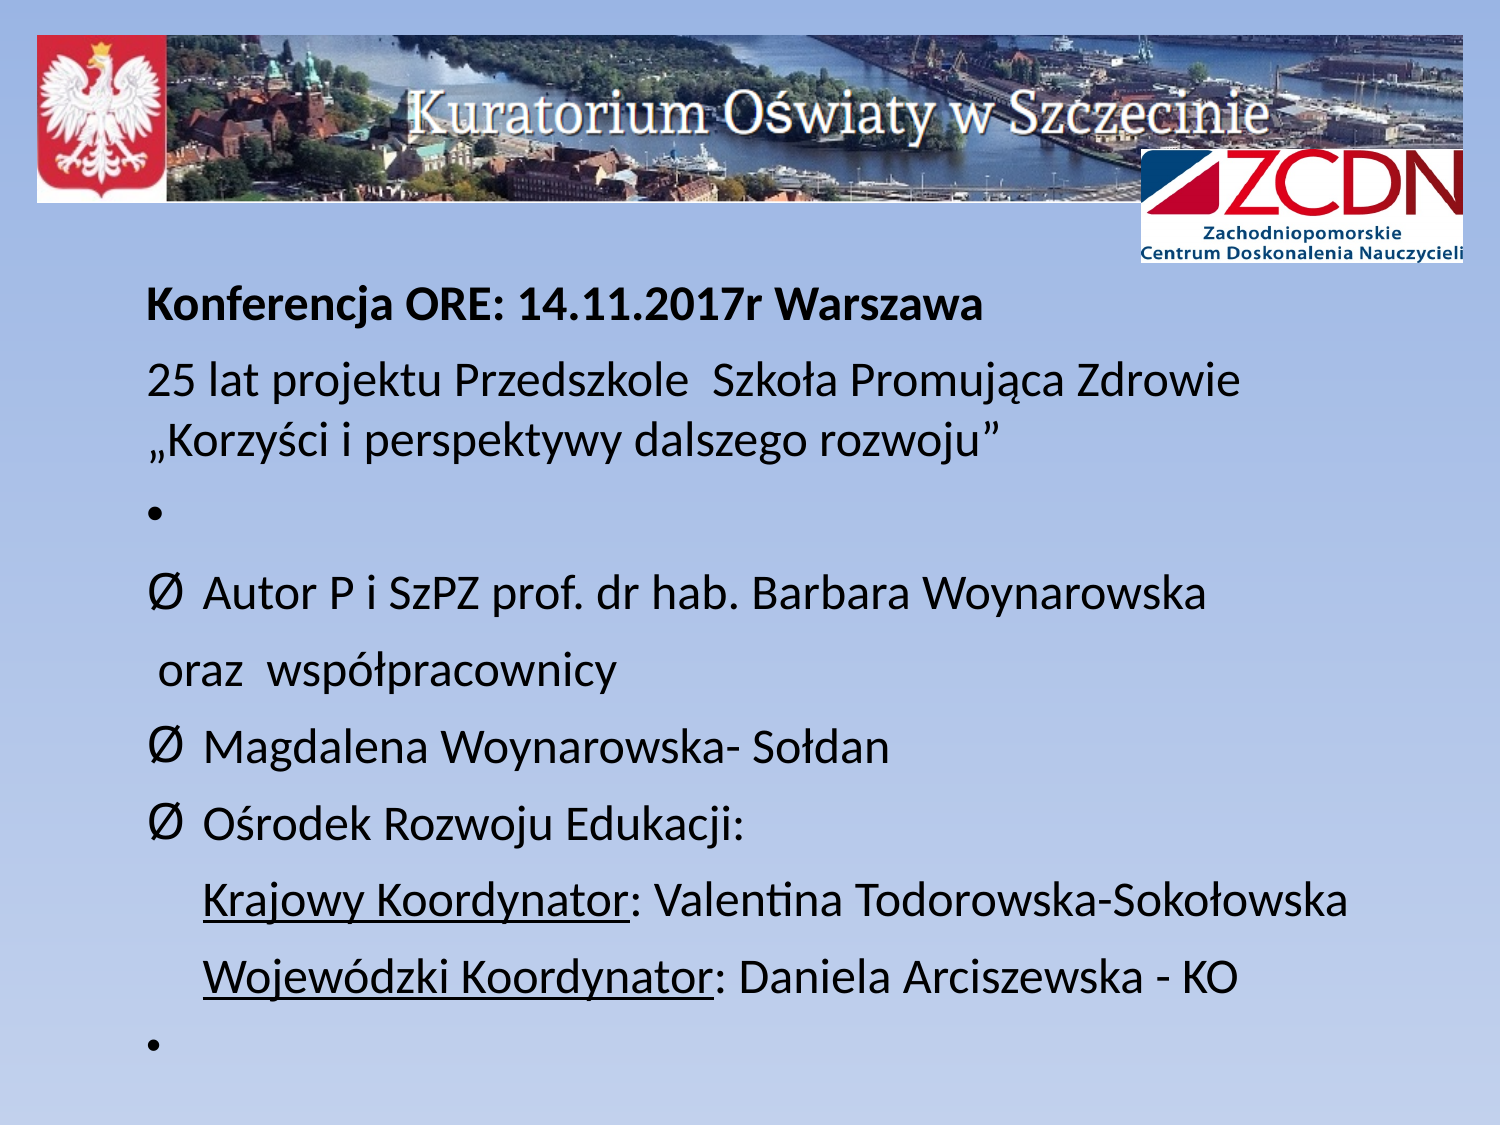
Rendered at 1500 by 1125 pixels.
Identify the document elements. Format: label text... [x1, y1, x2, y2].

list Konferencja ORE: 14.11.2017r Warszawa 25 lat projektu Przedszkole Szkoła Promująca Zdrowie „Korzyści i perspektywy dalszego rozwoju” Autor P i SzPZ prof. dr hab. Barbara Woynarowska oraz współpracownicy Magdalena Woynarowska- Sołdan Ośrodek Rozwoju Edukacji: Krajowy Koordynator: Valentina Todorowska-Sokołowska Wojewódzki Koordynator: Daniela Arciszewska - KO [37, 262, 1463, 1024]
picture [37, 35, 1463, 263]
